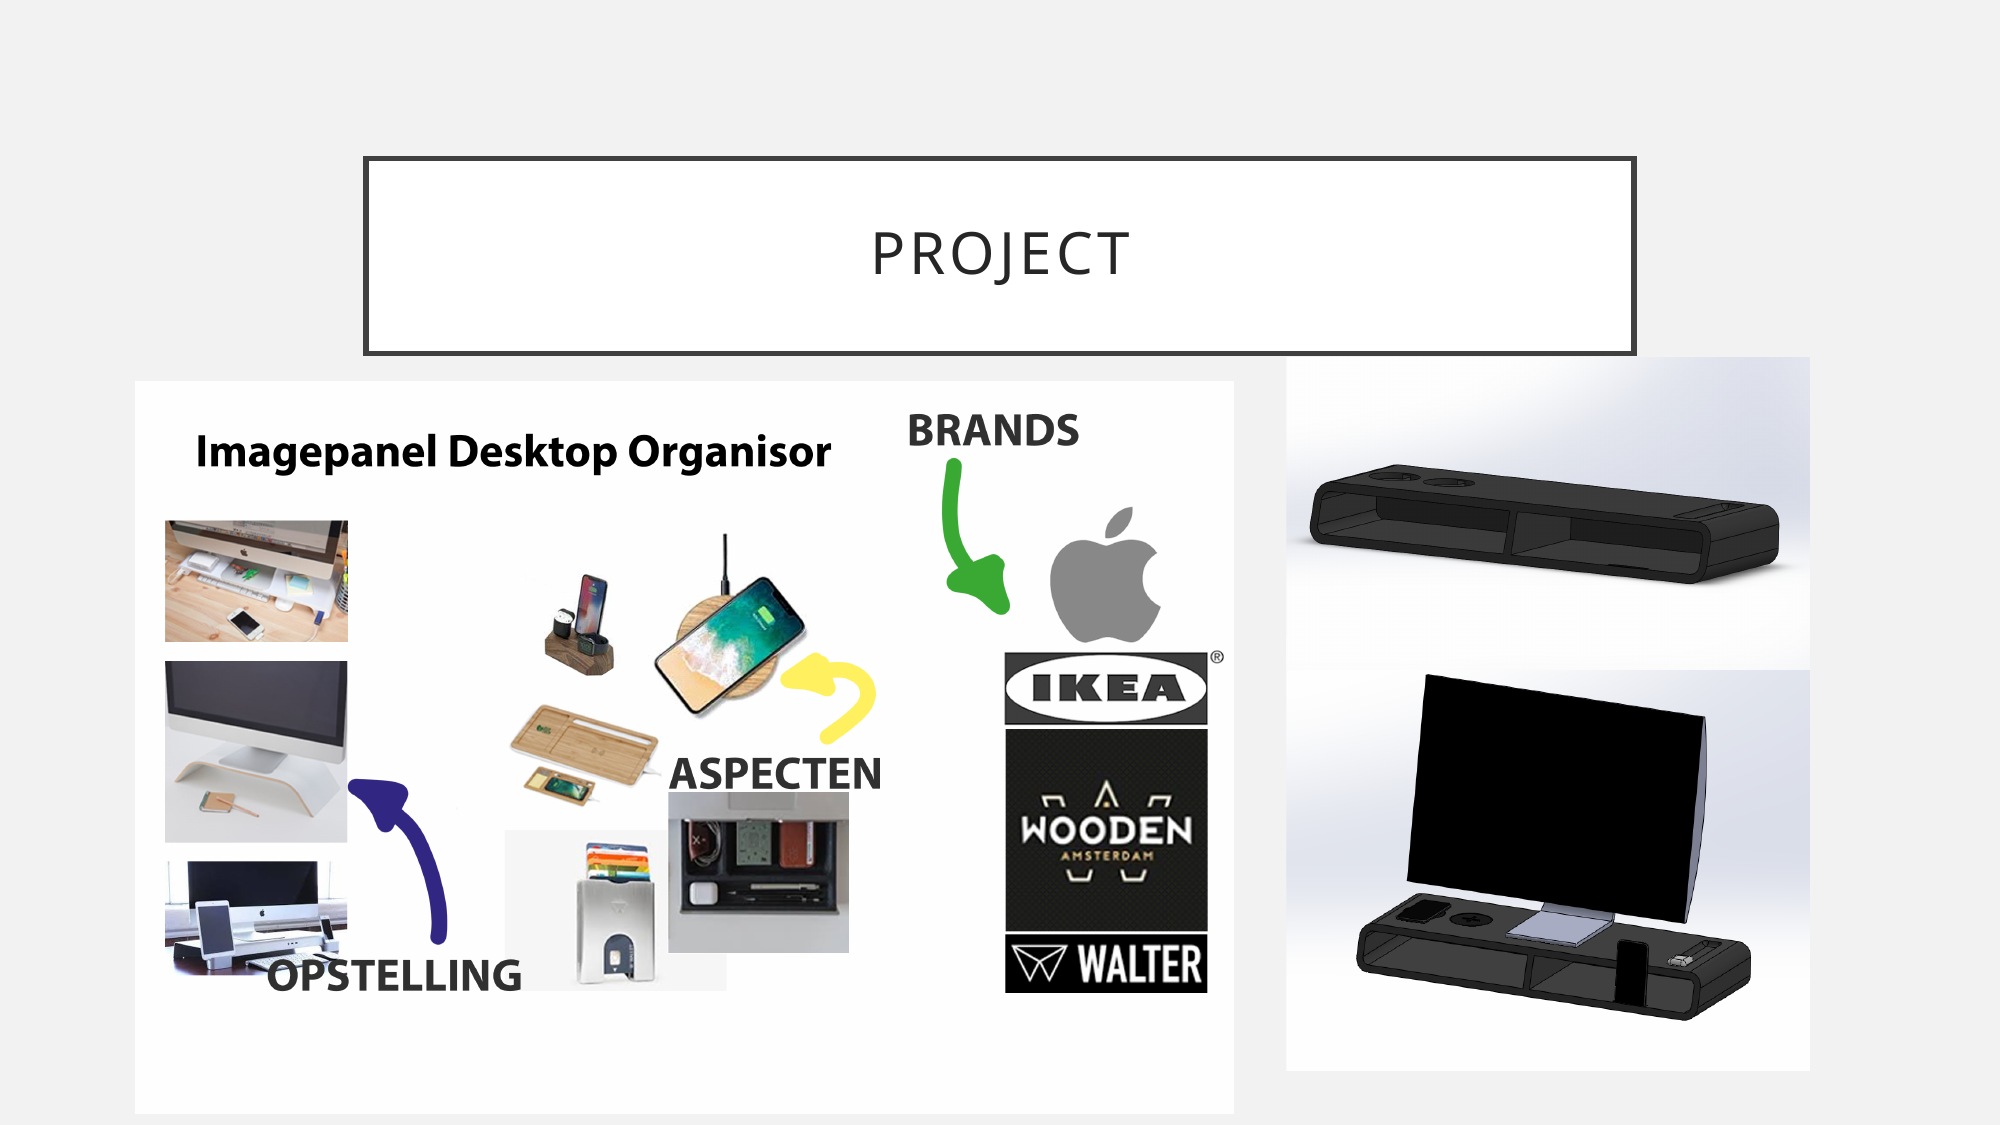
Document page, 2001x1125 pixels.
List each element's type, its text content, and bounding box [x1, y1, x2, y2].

picture [135, 381, 1234, 1114]
title Project [366, 158, 1634, 354]
picture [1286, 357, 1810, 1071]
